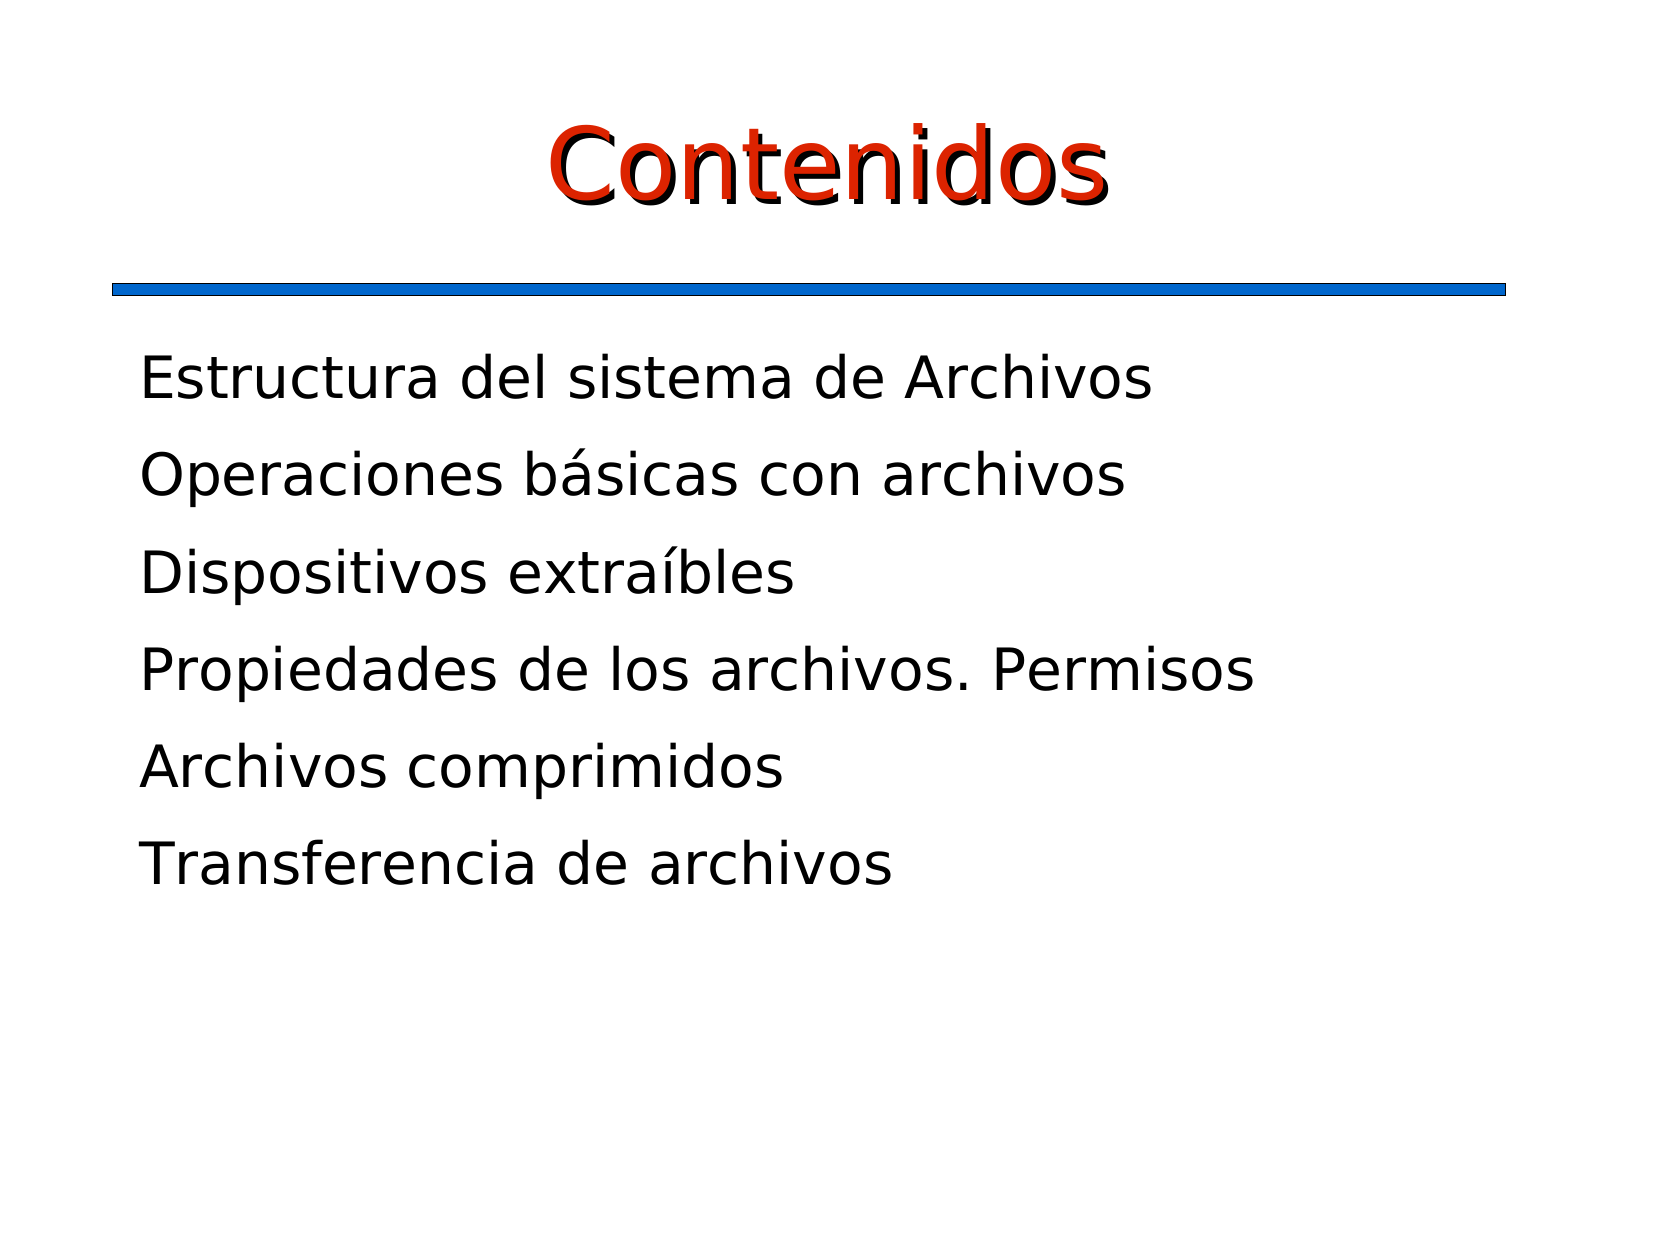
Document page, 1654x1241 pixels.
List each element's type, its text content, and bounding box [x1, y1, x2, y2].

title Contenidos [121, 106, 1534, 224]
list Estructura del sistema de Archivos Operaciones básicas con archivos Dispositivos extraíbles Propiedades de los archivos. Permisos Archivos comprimidos Transferencia de archivos [121, 344, 1534, 1127]
